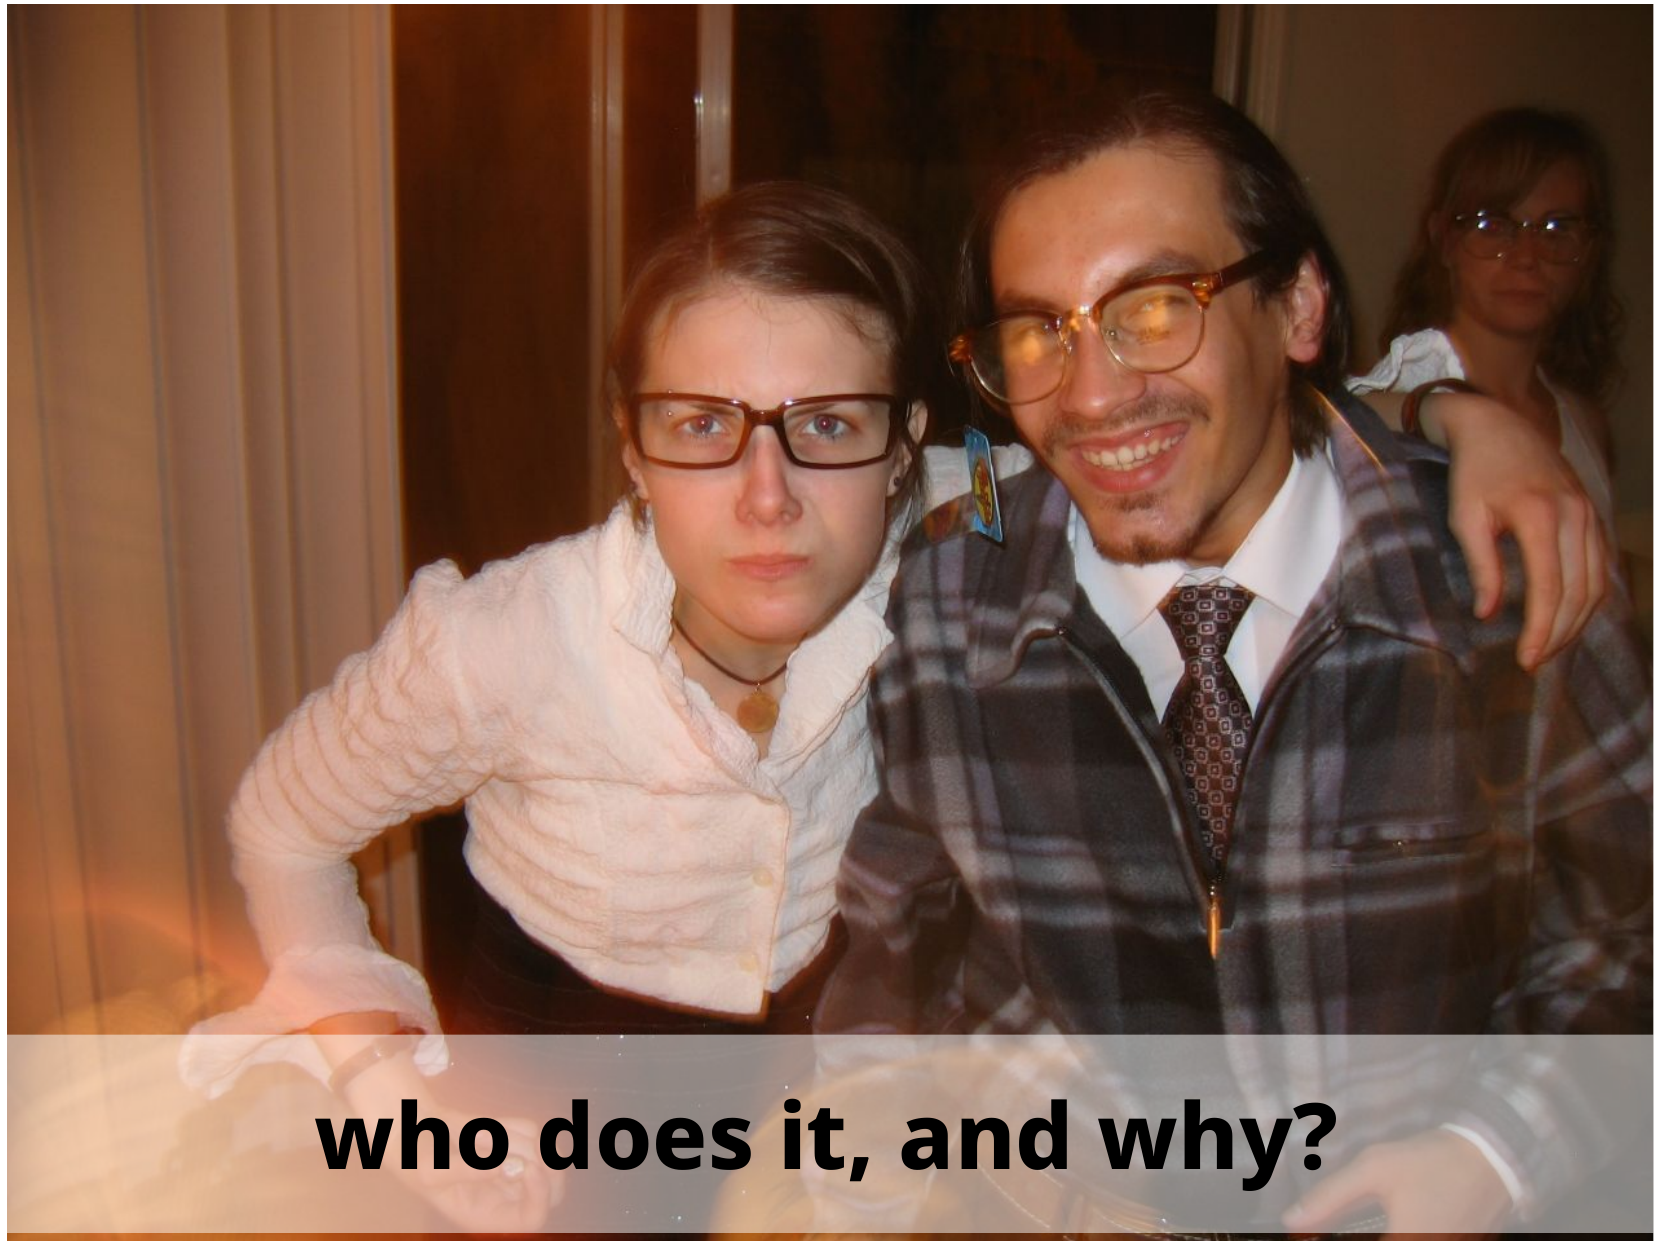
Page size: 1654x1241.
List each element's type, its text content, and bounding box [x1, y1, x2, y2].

picture [7, 1233, 1654, 1241]
picture [7, 4, 1654, 1034]
title who does it, and why? [0, 1034, 1654, 1233]
